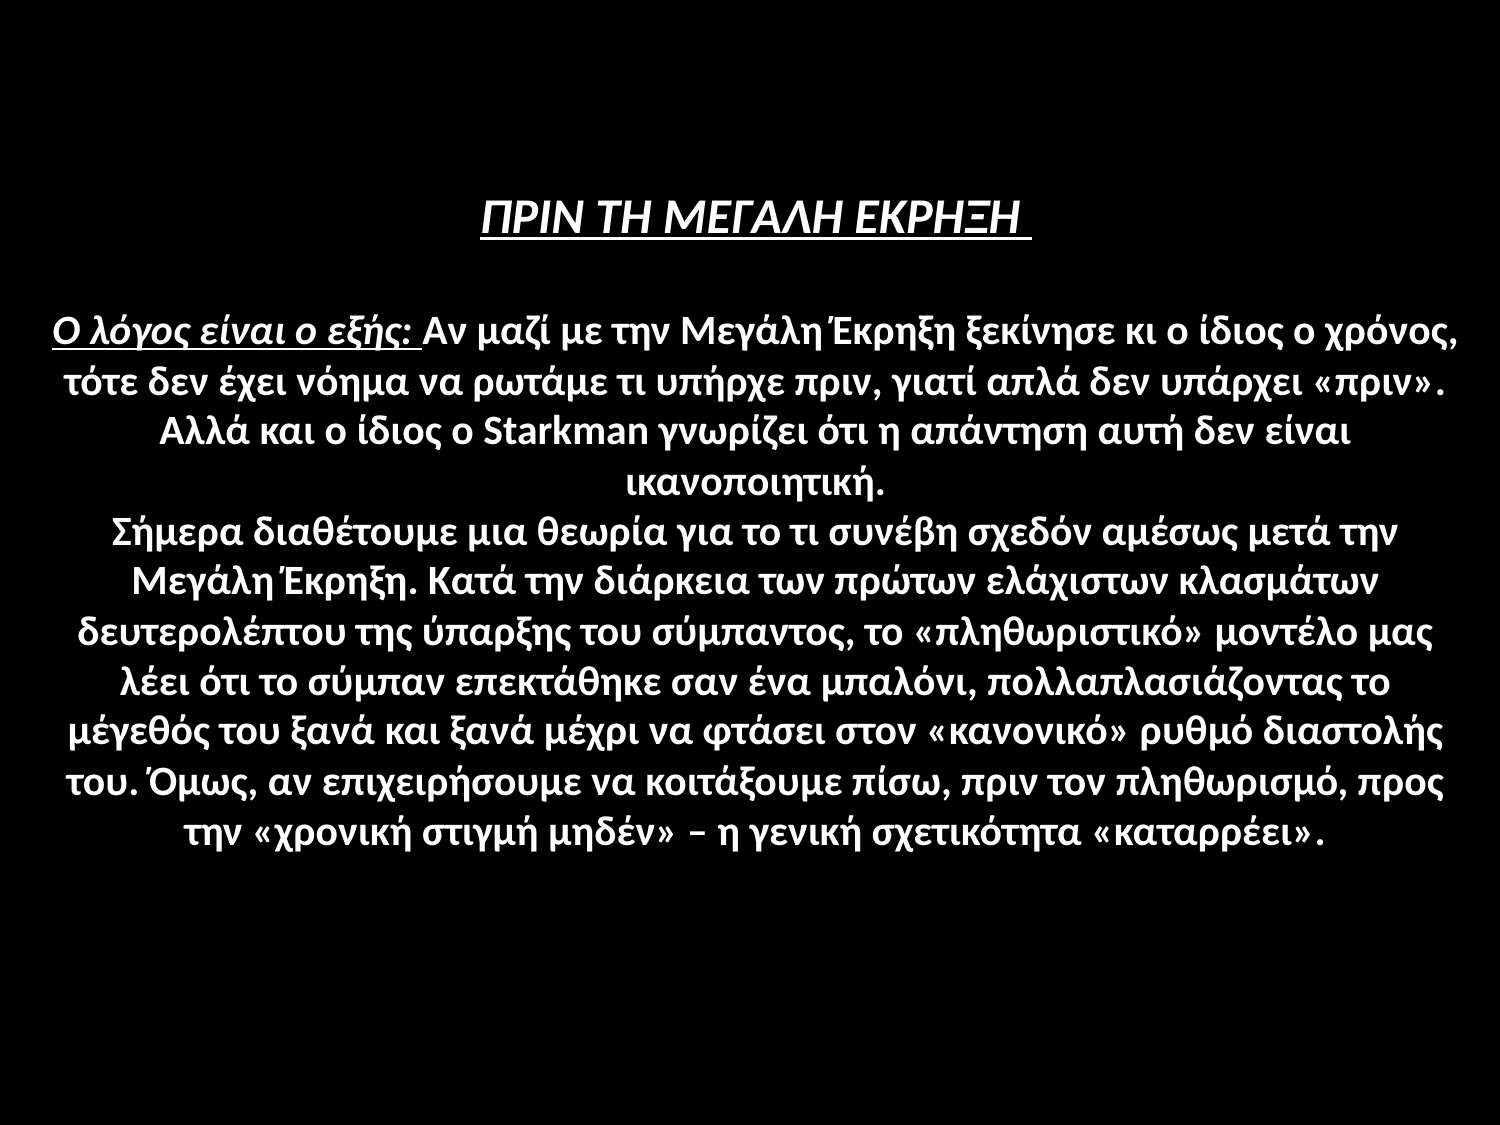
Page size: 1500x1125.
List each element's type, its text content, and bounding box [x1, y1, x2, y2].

text_box ΠΡΙΝ ΤΗ ΜΕΓΑΛΗ ΕΚΡΗΞΗ Ο λόγος είναι ο εξής: Αν μαζί με την Μεγάλη Έκρηξη ξεκίνησε κι ο ίδιος ο χρόνος, τότε δεν έχει νόημα να ρωτάμε τι υπήρχε πριν, γιατί απλά δεν υπάρχει «πριν». Αλλά και ο ίδιος ο Starkman γνωρίζει ότι η απάντηση αυτή δεν είναι ικανοποιητική. Σήμερα διαθέτουμε μια θεωρία για το τι συνέβη σχεδόν αμέσως μετά την Μεγάλη Έκρηξη. Κατά την διάρκεια των πρώτων ελάχιστων κλασμάτων δευτερολέπτου της ύπαρξης του σύμπαντος, το «πληθωριστικό» μοντέλο μας λέει ότι το σύμπαν επεκτάθηκε σαν ένα μπαλόνι, πολλαπλασιάζοντας το μέγεθός του ξανά και ξανά μέχρι να φτάσει στον «κανονικό» ρυθμό διαστολής του. Όμως, αν επιχειρήσουμε να κοιτάξουμε πίσω, πριν τον πληθωρισμό, προς την «χρονική στιγμή μηδέν» – η γενική σχετικότητα «καταρρέει». [35, 175, 1477, 861]
